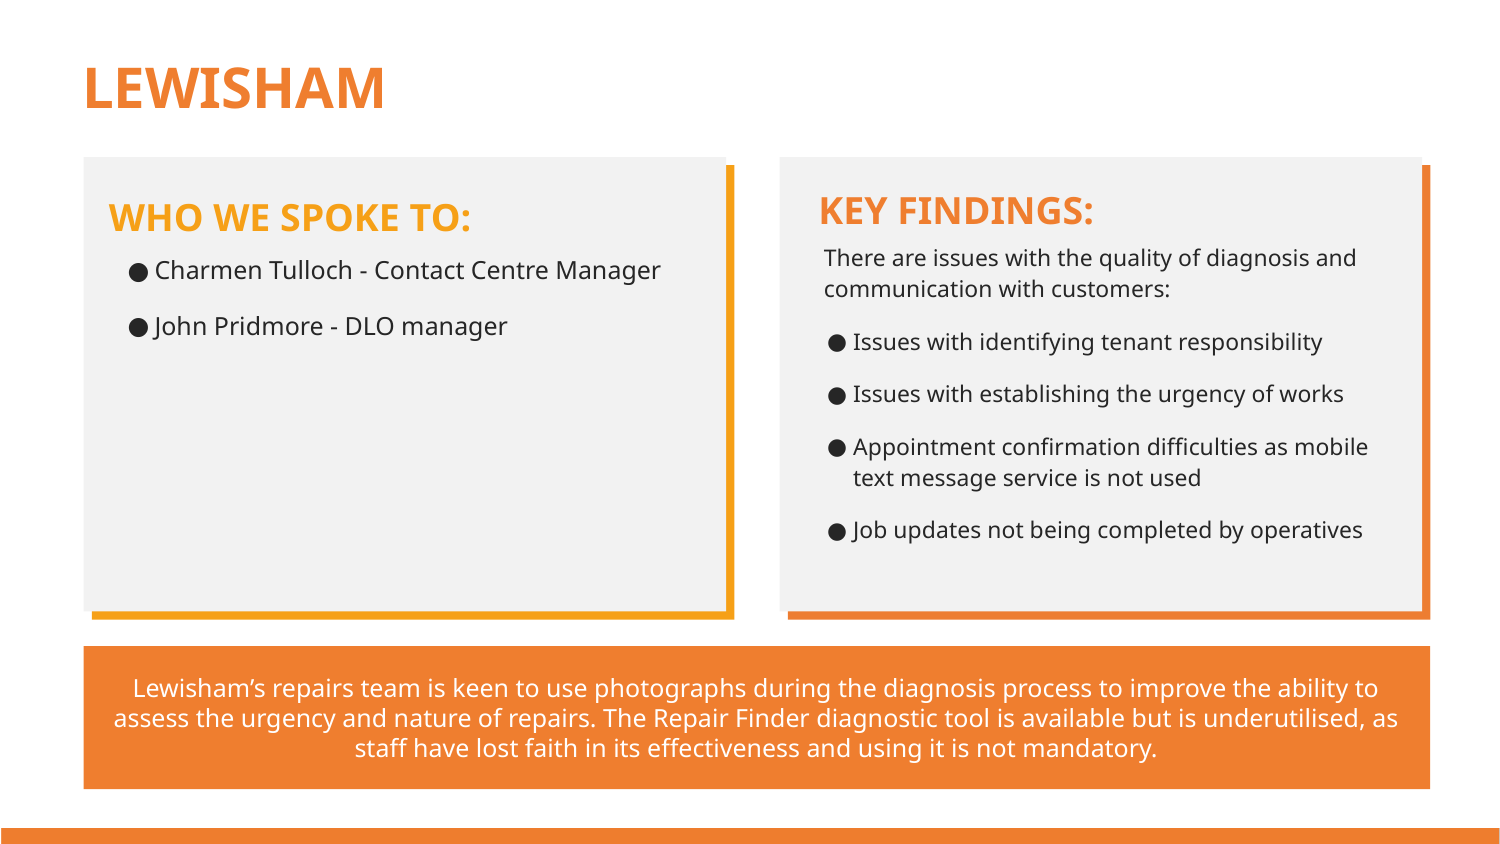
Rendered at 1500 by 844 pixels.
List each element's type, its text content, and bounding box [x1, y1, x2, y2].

picture [0, 828, 1500, 844]
text_box [779, 157, 1431, 620]
text_box There are issues with the quality of diagnosis and communication with customers: Issues with identifying tenant responsibility Issues with establishing the urgency of works Appointment confirmation difficulties as mobile text message service is not used Job updates not being completed by operatives [812, 233, 1410, 572]
text_box Lewisham’s repairs team is keen to use photographs during the diagnosis process to improve the ability to assess the urgency and nature of repairs. The Repair Finder diagnostic tool is available but is underutilised, as staff have lost faith in its effectiveness and using it is not mandatory. [83, 646, 1431, 790]
text_box Charmen Tulloch - Contact Centre Manager John Pridmore - DLO manager [114, 244, 696, 388]
text_box WHO WE SPOKE TO: [103, 179, 547, 239]
text_box LEWISHAM [71, 46, 722, 135]
text_box KEY FINDINGS: [812, 172, 1110, 226]
text_box [83, 157, 735, 620]
